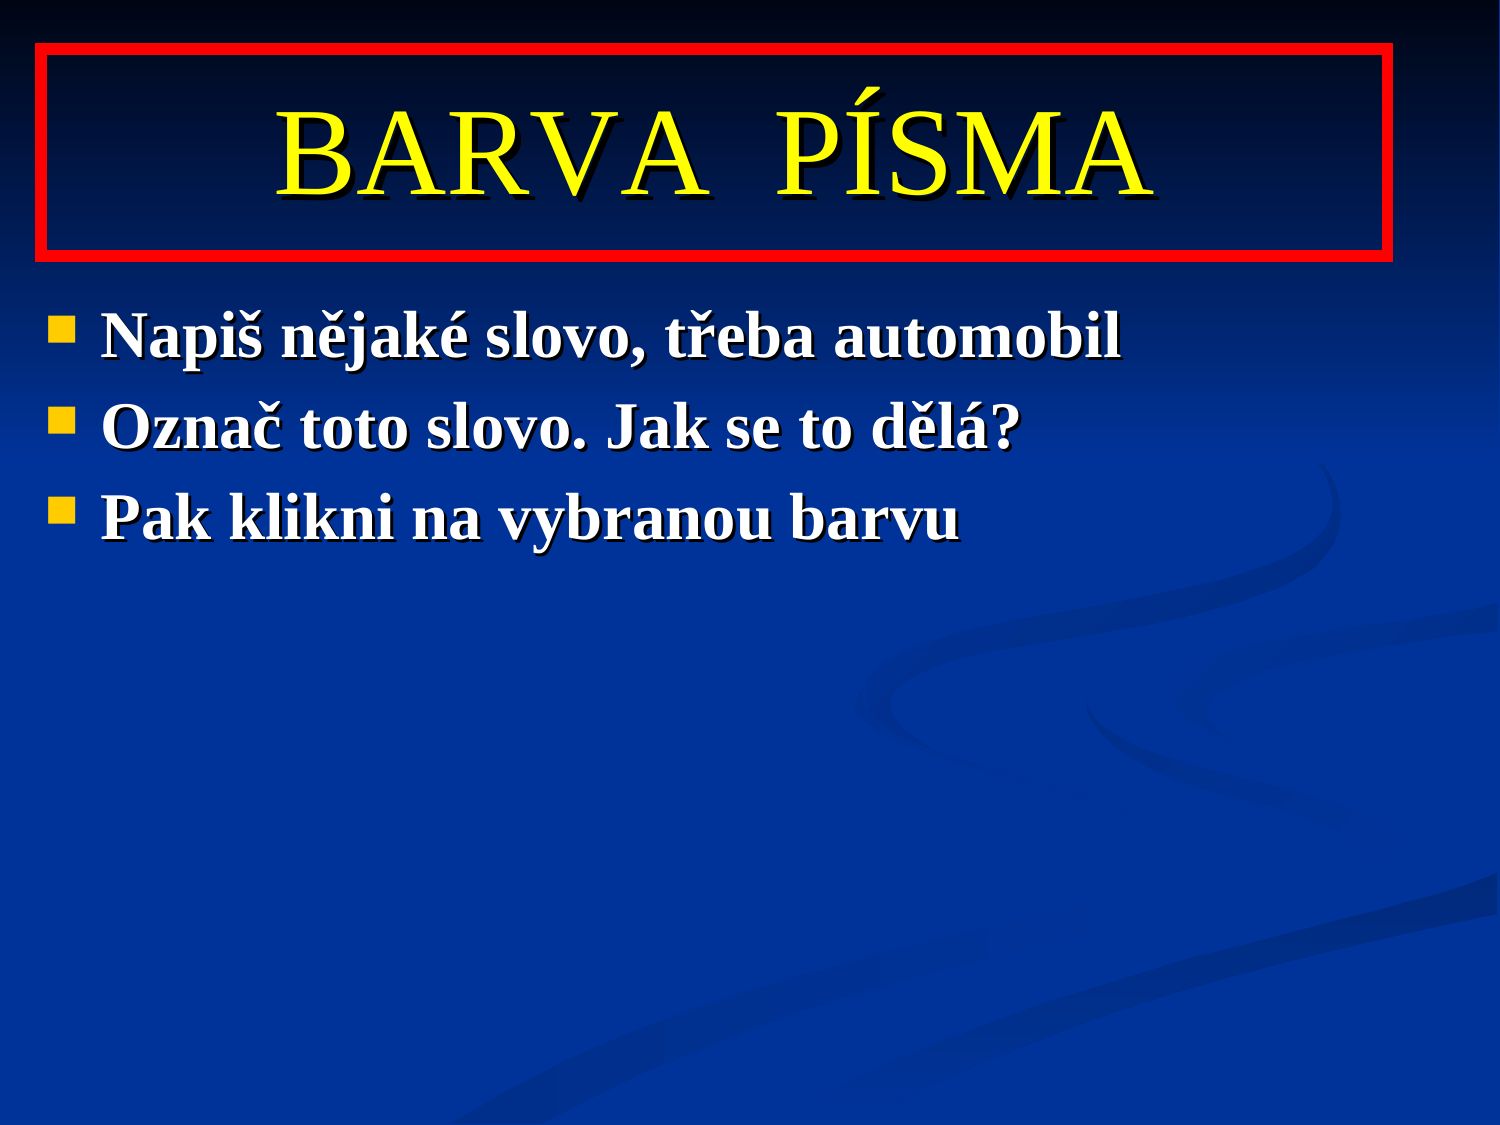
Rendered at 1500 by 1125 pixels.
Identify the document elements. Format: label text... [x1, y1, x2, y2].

title BARVA PÍSMA [41, 49, 1388, 256]
list Napiš nějaké slovo, třeba automobil Označ toto slovo. Jak se to dělá? Pak klikni na vybranou barvu [29, 290, 1500, 1034]
